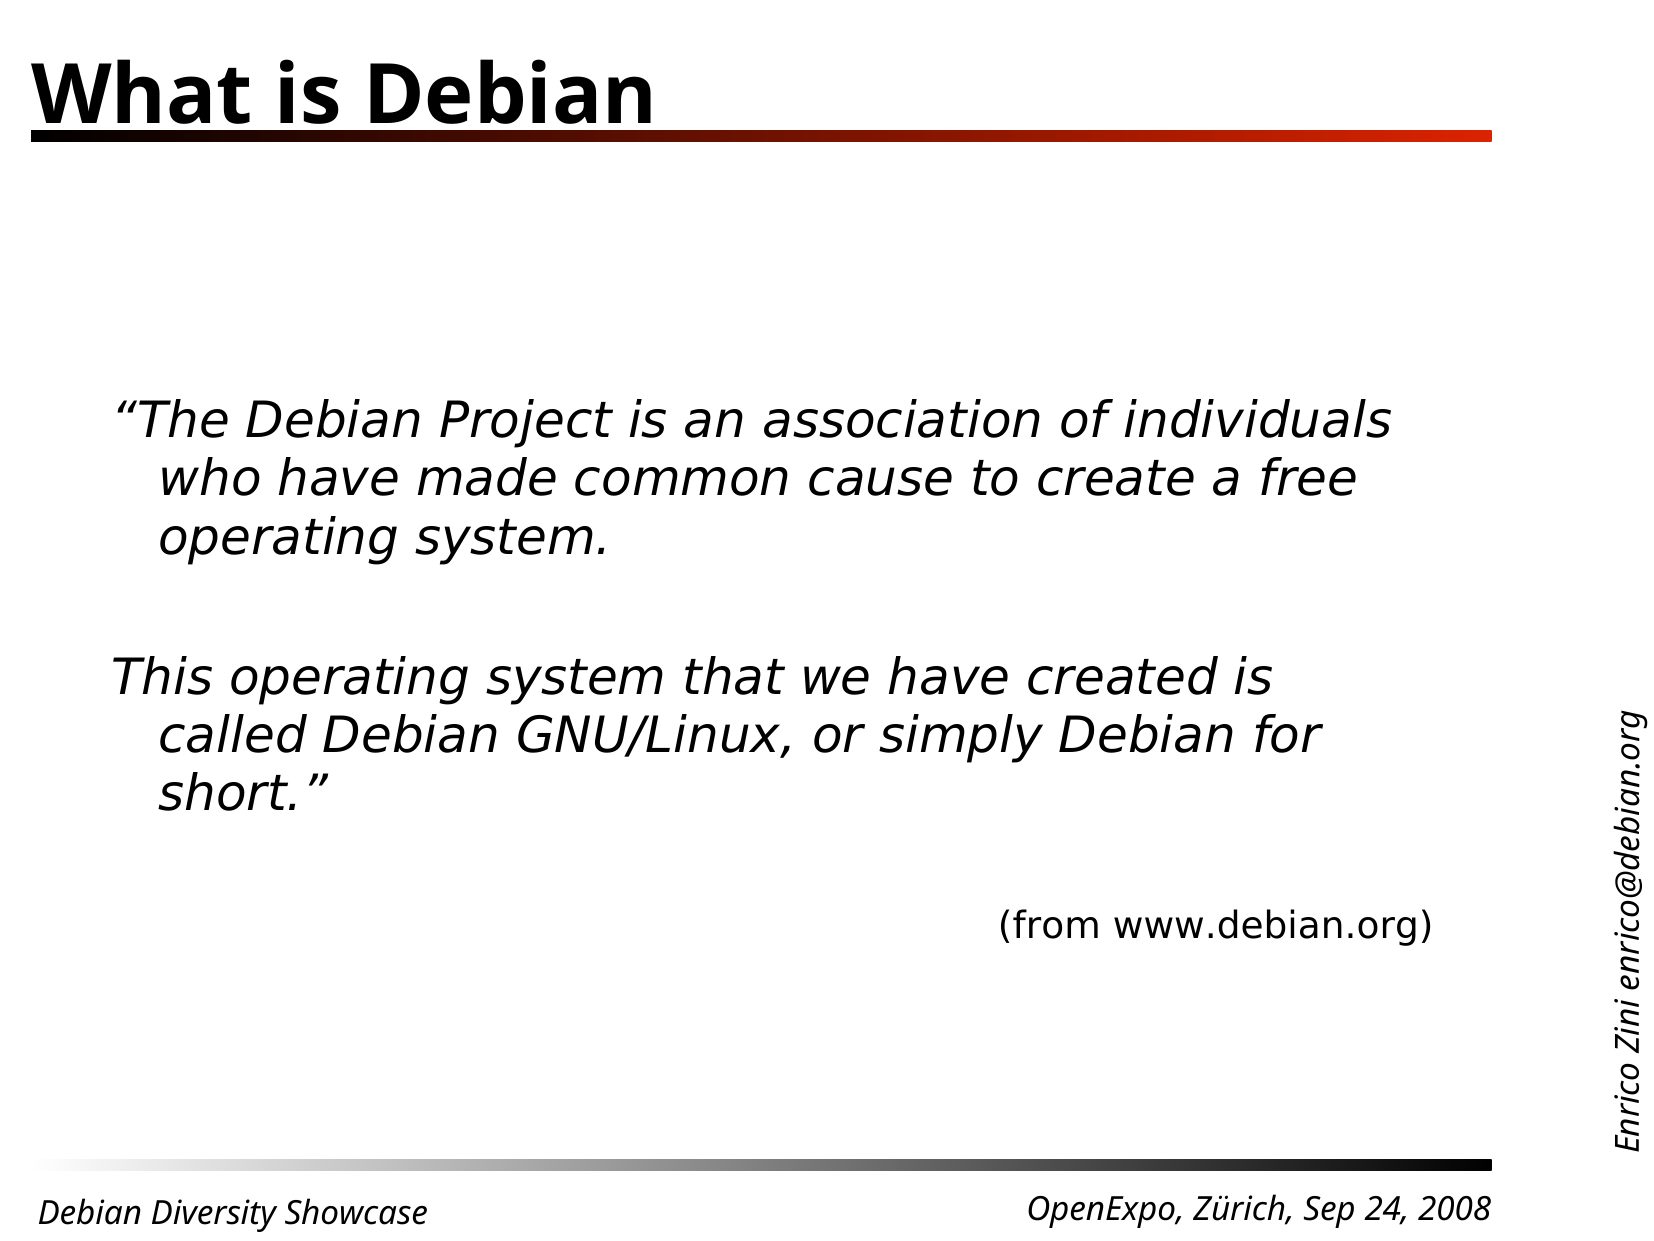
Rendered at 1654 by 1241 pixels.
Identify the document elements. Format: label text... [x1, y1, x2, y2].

text_box What is Debian [31, 34, 1438, 168]
text_box “The Debian Project is an association of individuals who have made common cause to create a free operating system. This operating system that we have created is called Debian GNU/Linux, or simply Debian for short.” (from www.debian.org) [111, 391, 1434, 948]
